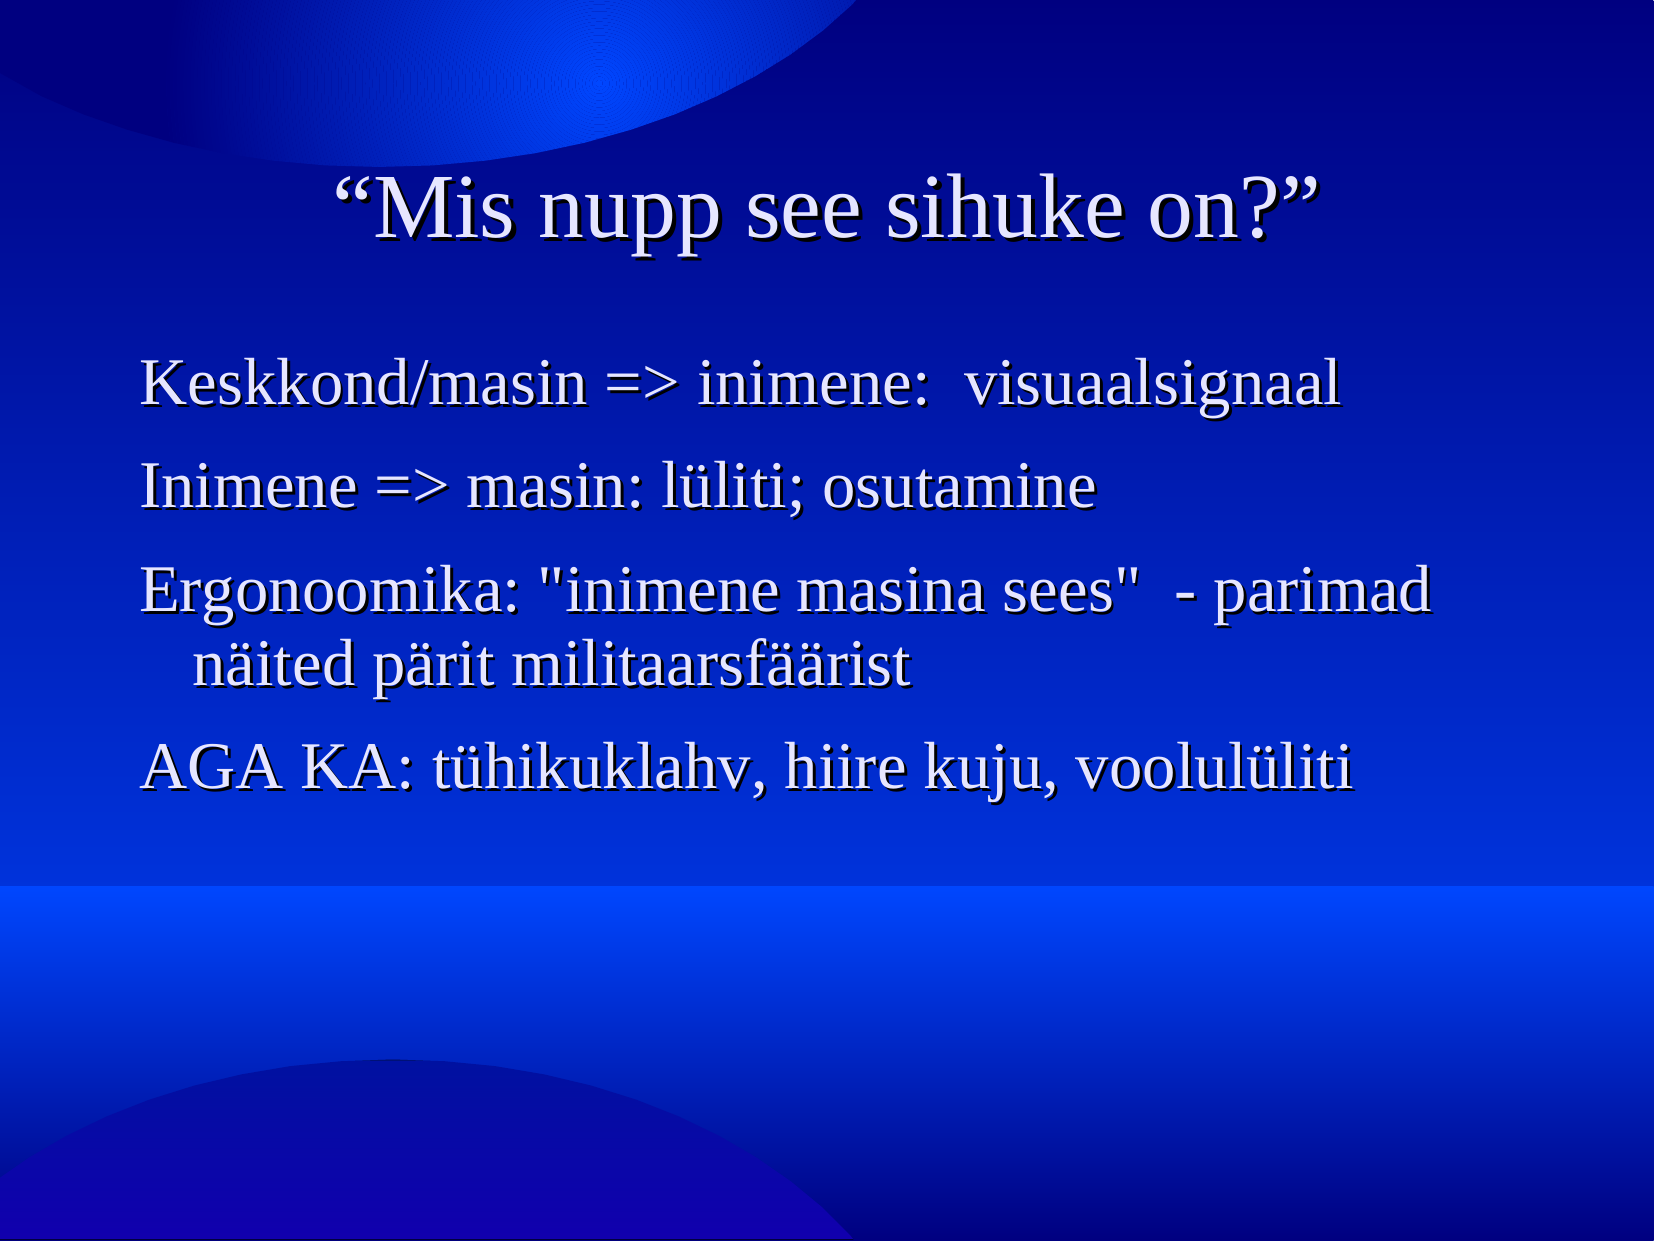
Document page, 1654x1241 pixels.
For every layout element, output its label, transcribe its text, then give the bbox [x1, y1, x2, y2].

title “Mis nupp see sihuke on?” [121, 102, 1534, 311]
list Keskkond/masin => inimene: visuaalsignaal Inimene => masin: lüliti; osutamine Ergonoomika: "inimene masina sees" - parimad näited pärit militaarsfäärist AGA KA: tühikuklahv, hiire kuju, voolulüliti [121, 344, 1534, 1127]
